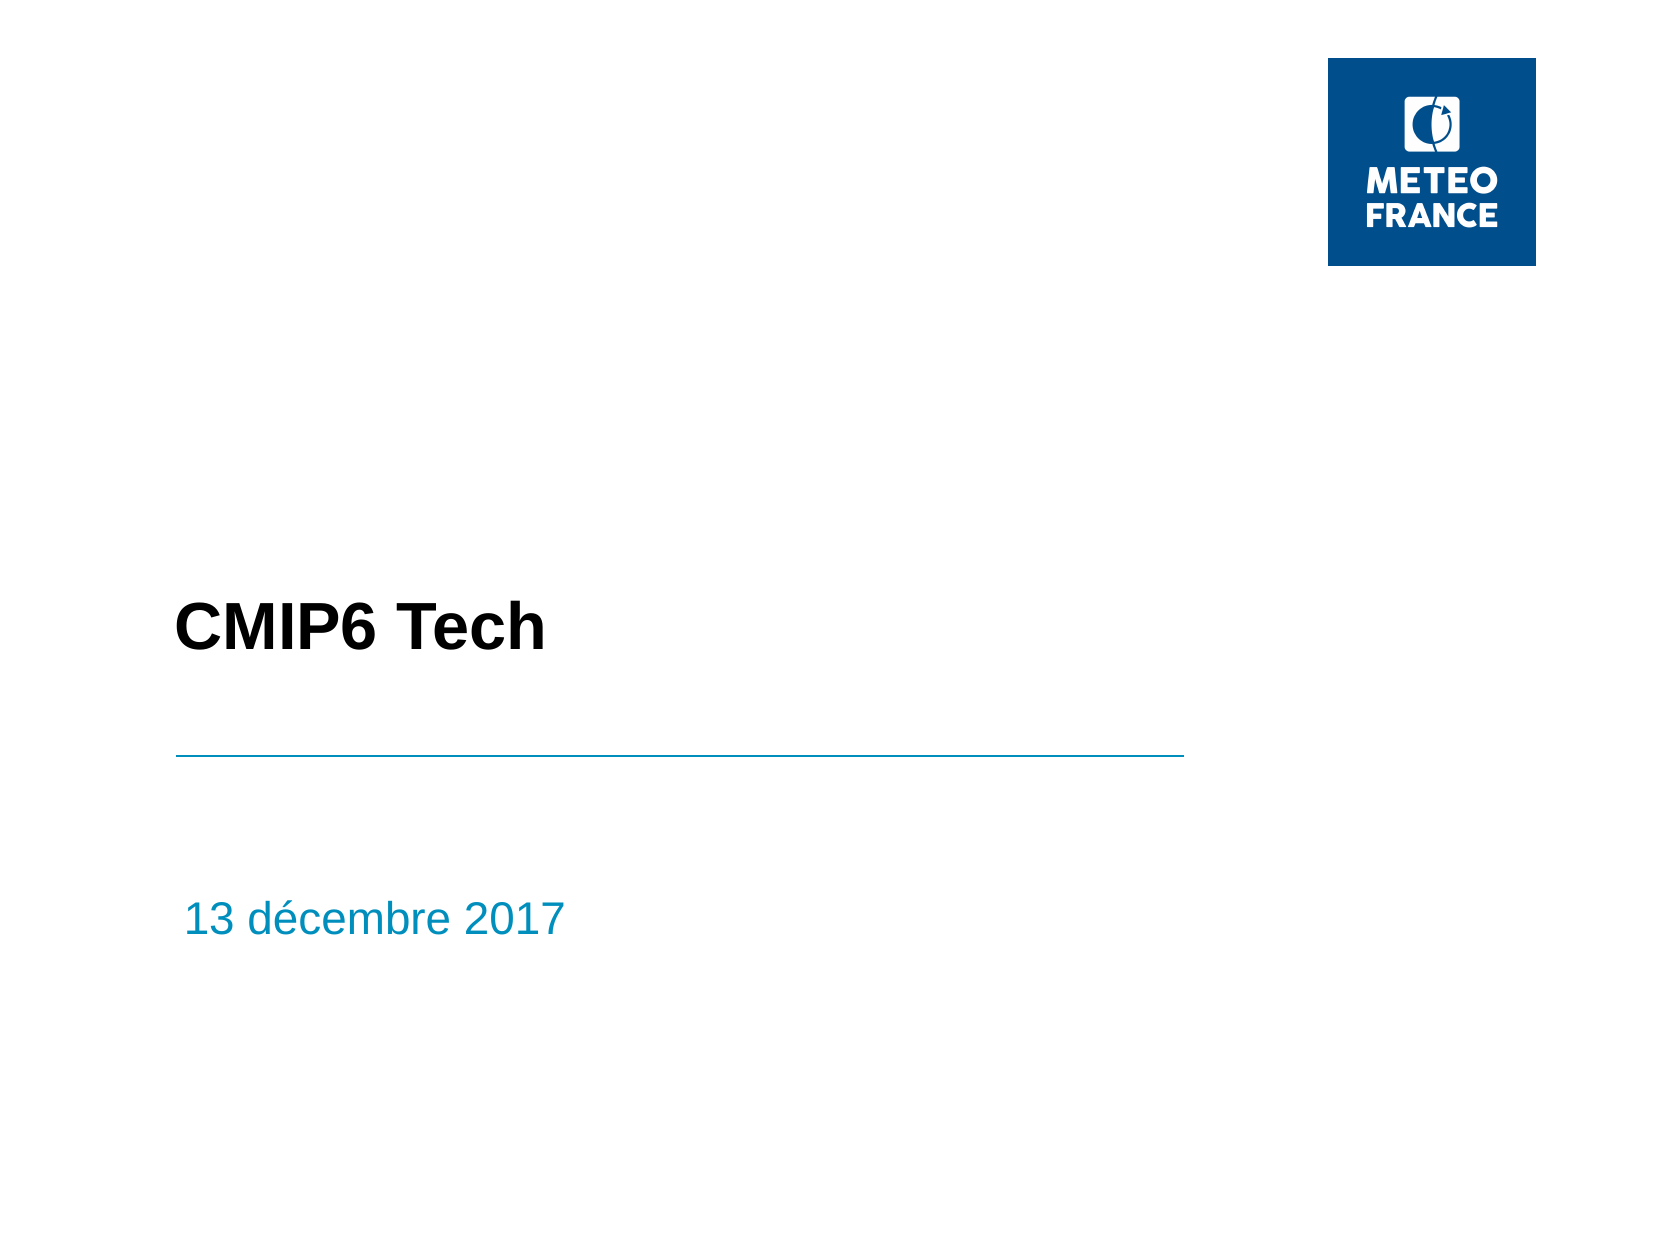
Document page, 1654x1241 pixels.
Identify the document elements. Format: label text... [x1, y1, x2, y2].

title 13 décembre 2017 [183, 813, 1542, 973]
picture [1328, 58, 1536, 266]
title CMIP6 Tech [174, 513, 1518, 739]
